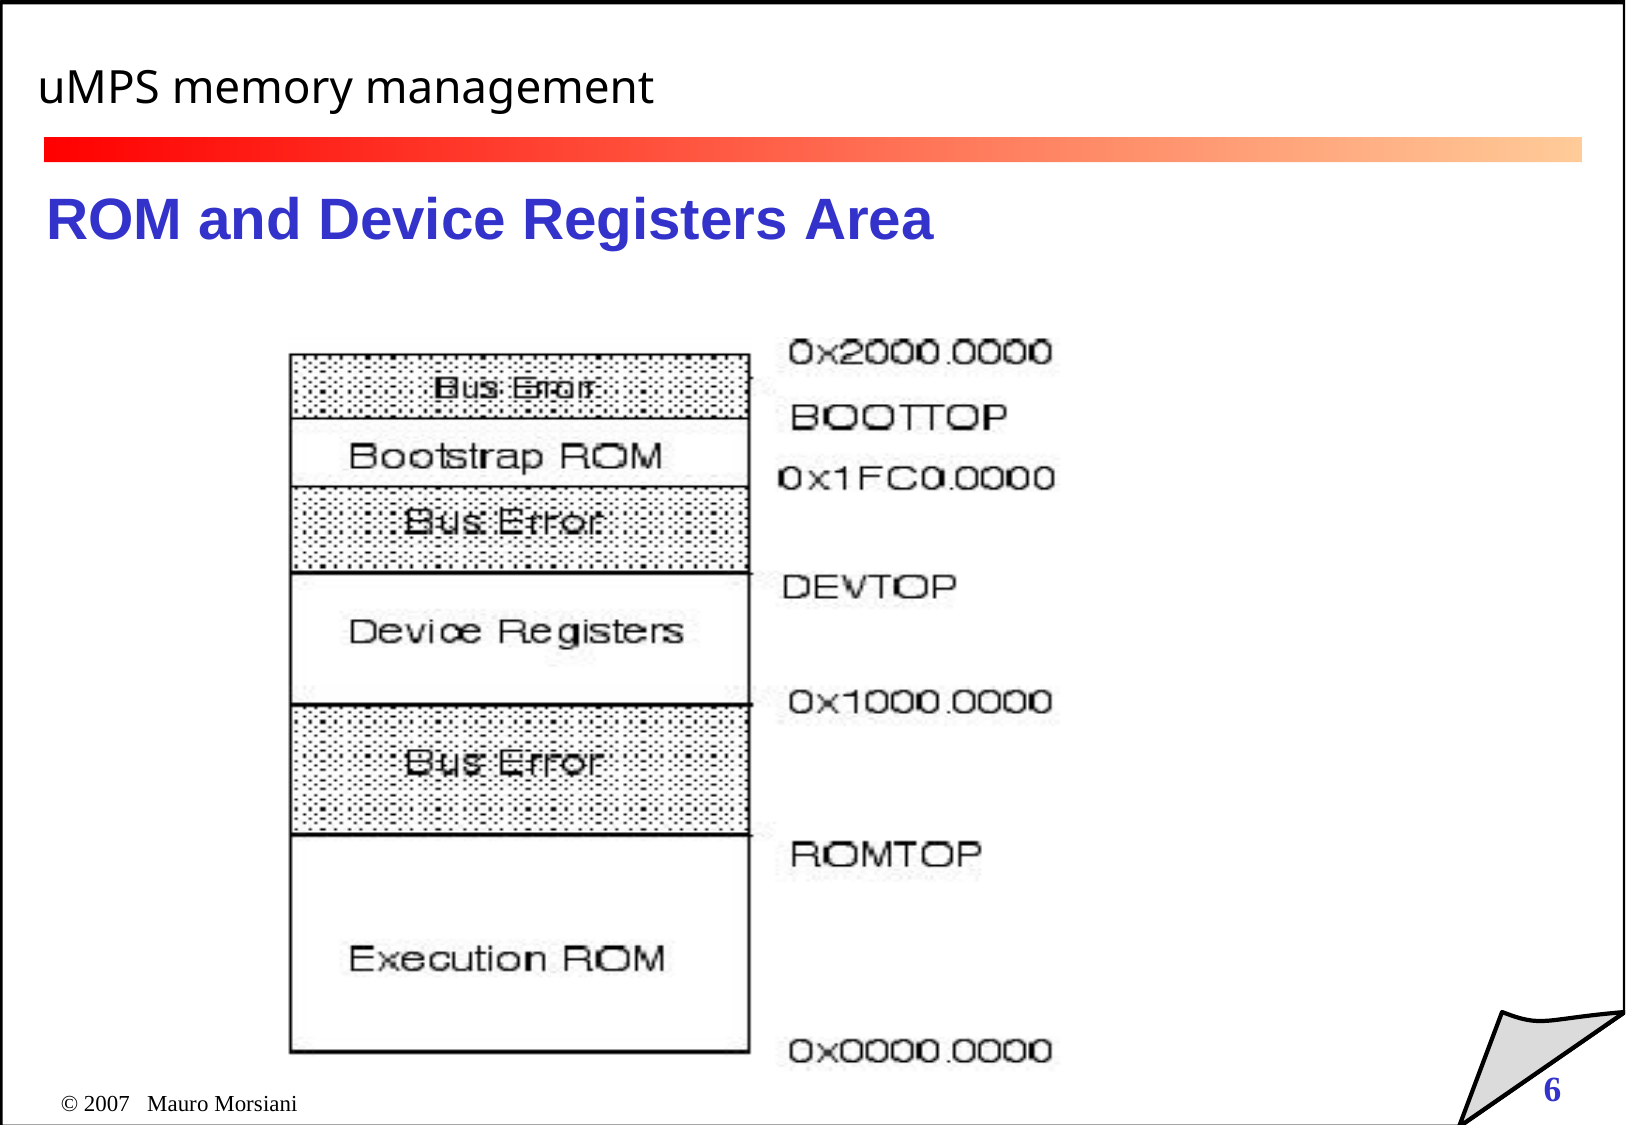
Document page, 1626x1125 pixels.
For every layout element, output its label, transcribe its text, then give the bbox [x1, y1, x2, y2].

list ROM and Device Registers Area [46, 187, 1549, 713]
picture [276, 713, 1086, 1078]
title uMPS memory management [37, 44, 1587, 130]
